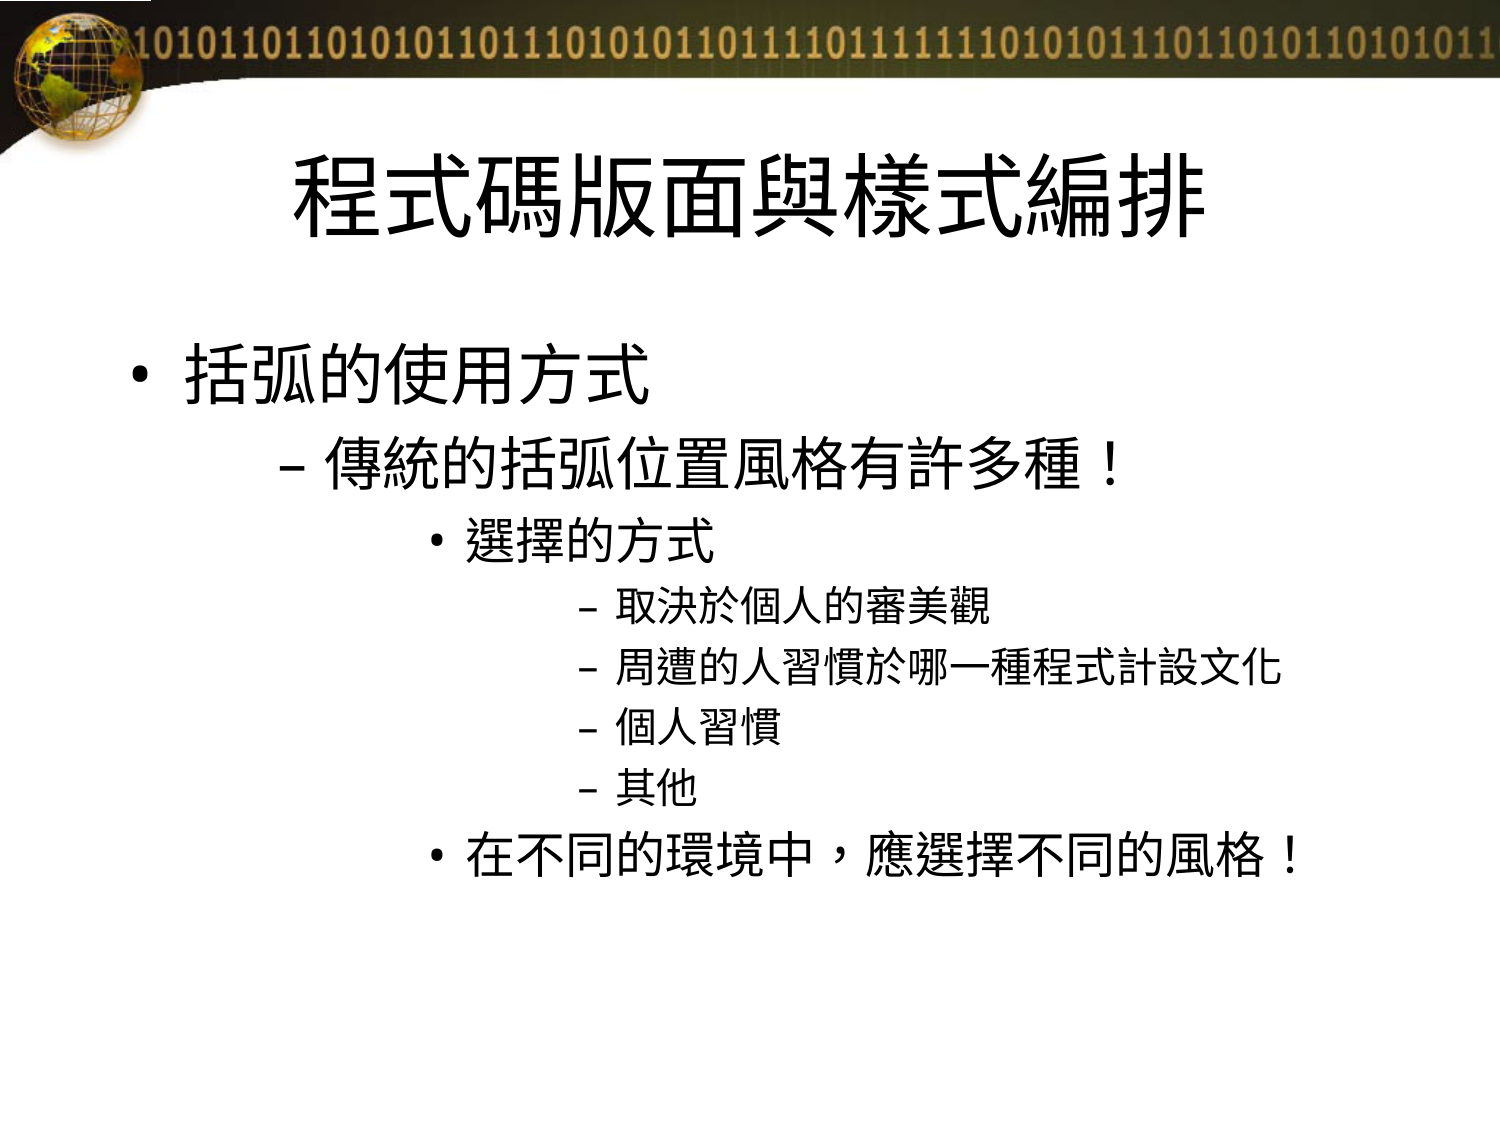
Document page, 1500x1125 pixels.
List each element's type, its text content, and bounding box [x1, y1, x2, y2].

title 程式碼版面與樣式編排 [112, 99, 1388, 288]
list 括弧的使用方式 傳統的括弧位置風格有許多種！ 選擇的方式 取決於個人的審美觀 周遭的人習慣於哪一種程式計設文化 個人習慣 其他 在不同的環境中，應選擇不同的風格！ [112, 324, 1388, 1000]
